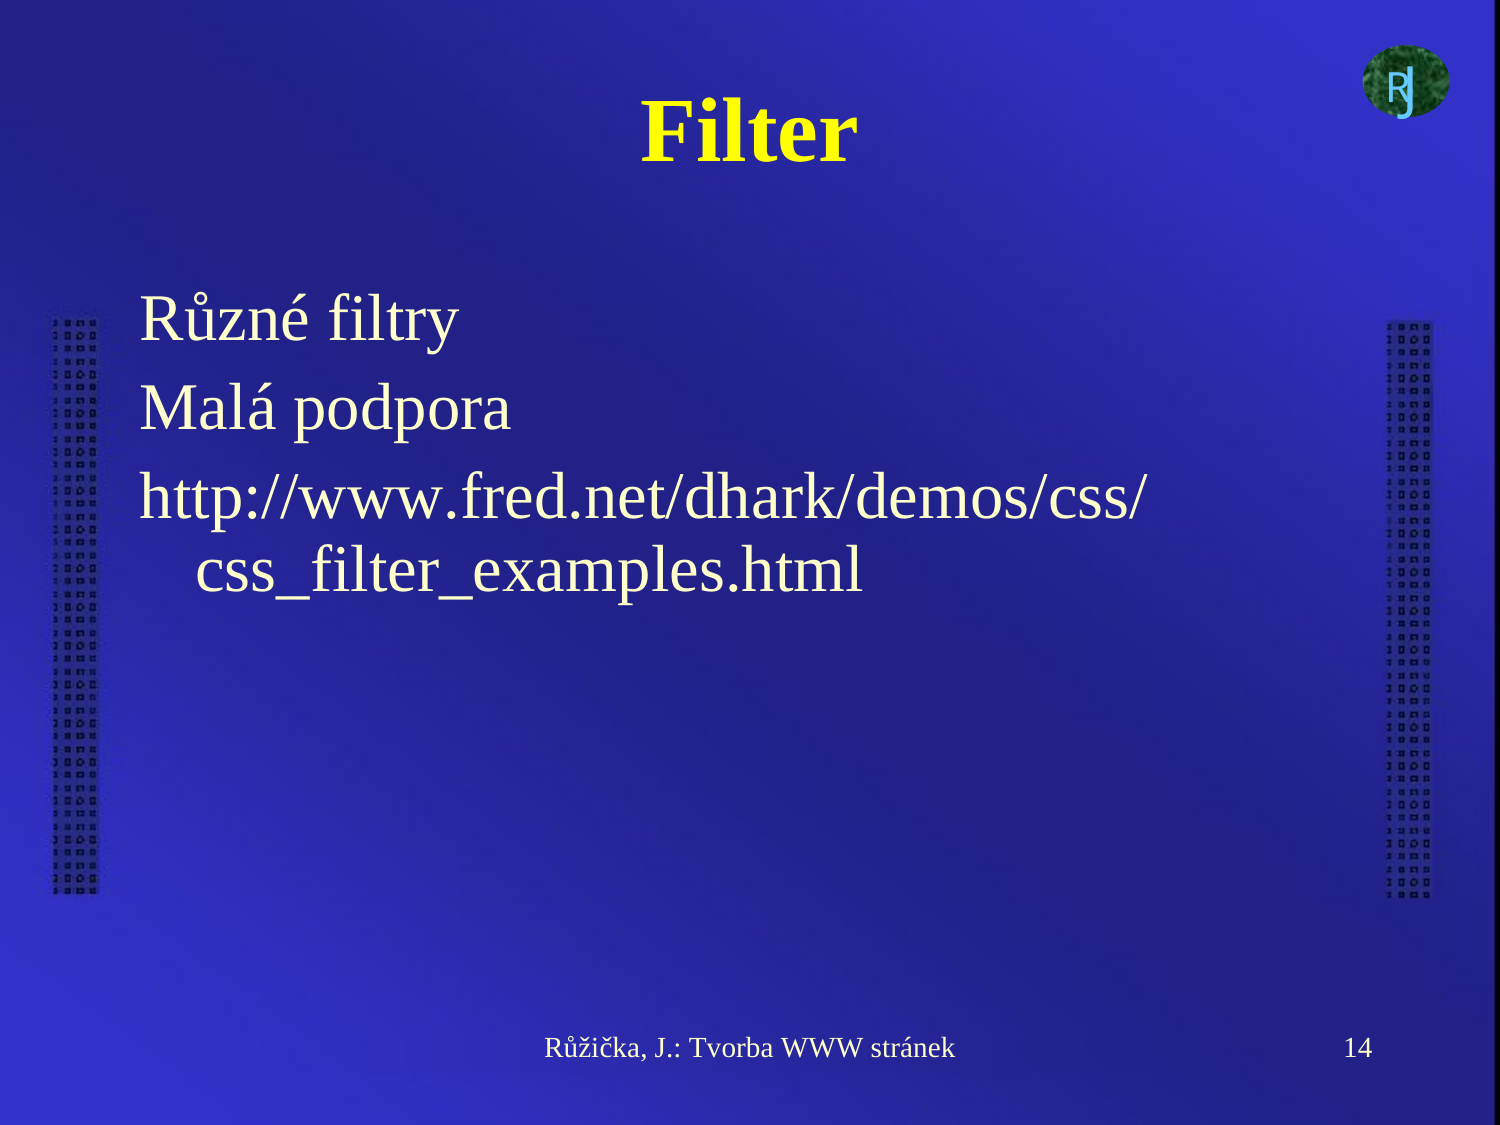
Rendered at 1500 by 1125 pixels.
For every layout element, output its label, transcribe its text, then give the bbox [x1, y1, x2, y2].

text_box 1 [1074, 1025, 1388, 1101]
picture [0, 0, 1500, 1125]
text_box J [1388, 39, 1450, 128]
text_box R [1370, 50, 1432, 116]
text_box Růžička, J.: Tvorba WWW stránek [512, 1025, 988, 1101]
list Různé filtry Malá podpora http://www.fred.net/dhark/demos/css/css_filter_examples.html [125, 275, 1401, 1008]
title Filter [112, 37, 1388, 225]
text_box [1362, 61, 1370, 102]
